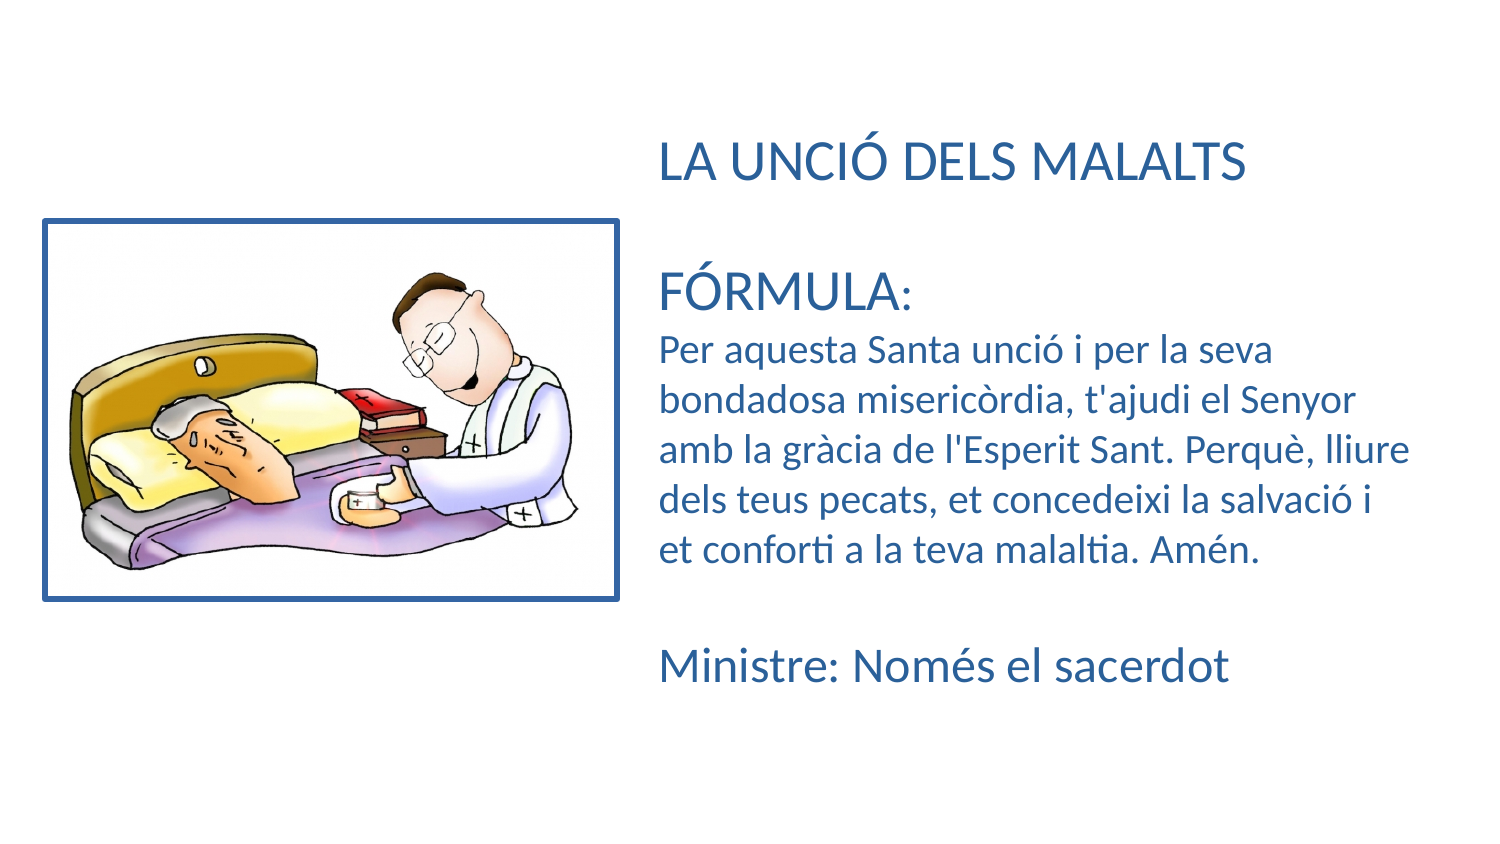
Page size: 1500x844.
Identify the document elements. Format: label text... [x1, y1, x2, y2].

text_box LA UNCIÓ DELS MALALTS FÓRMULA: Per aquesta Santa unció i per la seva bondadosa misericòrdia, t'ajudi el Senyor amb la gràcia de l'Esperit Sant. Perquè, lliure dels teus pecats, et concedeixi la salvació i et conforti a la teva malaltia. Amén. Ministre: Només el sacerdot [643, 114, 1431, 700]
picture [48, 224, 615, 597]
